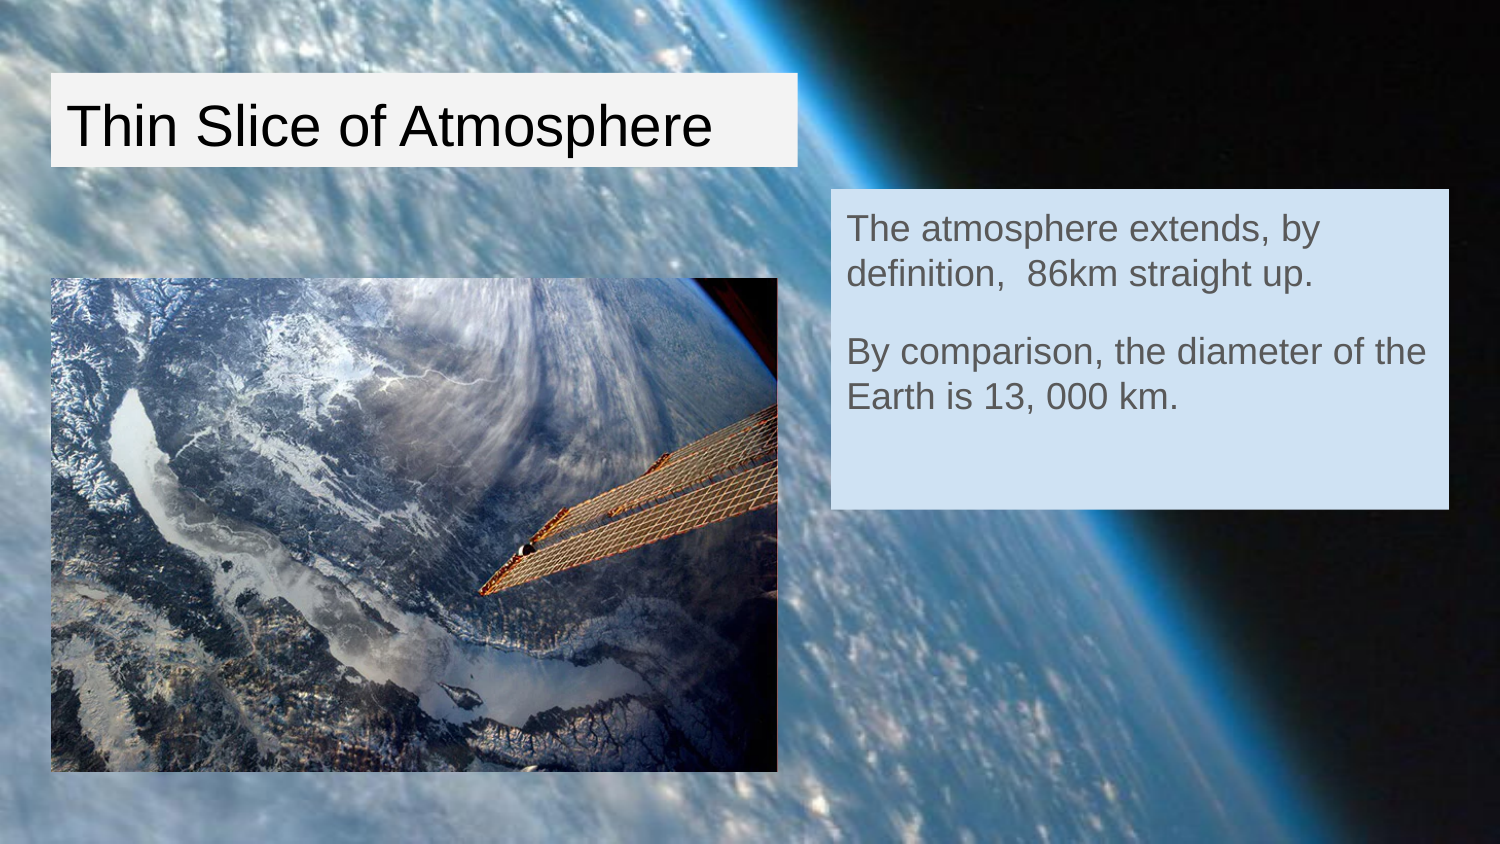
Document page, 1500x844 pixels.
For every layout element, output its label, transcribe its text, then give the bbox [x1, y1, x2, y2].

title Thin Slice of Atmosphere [51, 72, 798, 167]
picture [0, 0, 1500, 844]
list The atmosphere extends, by definition, 86km straight up. By comparison, the diameter of the Earth is 13, 000 km. [831, 189, 1449, 510]
